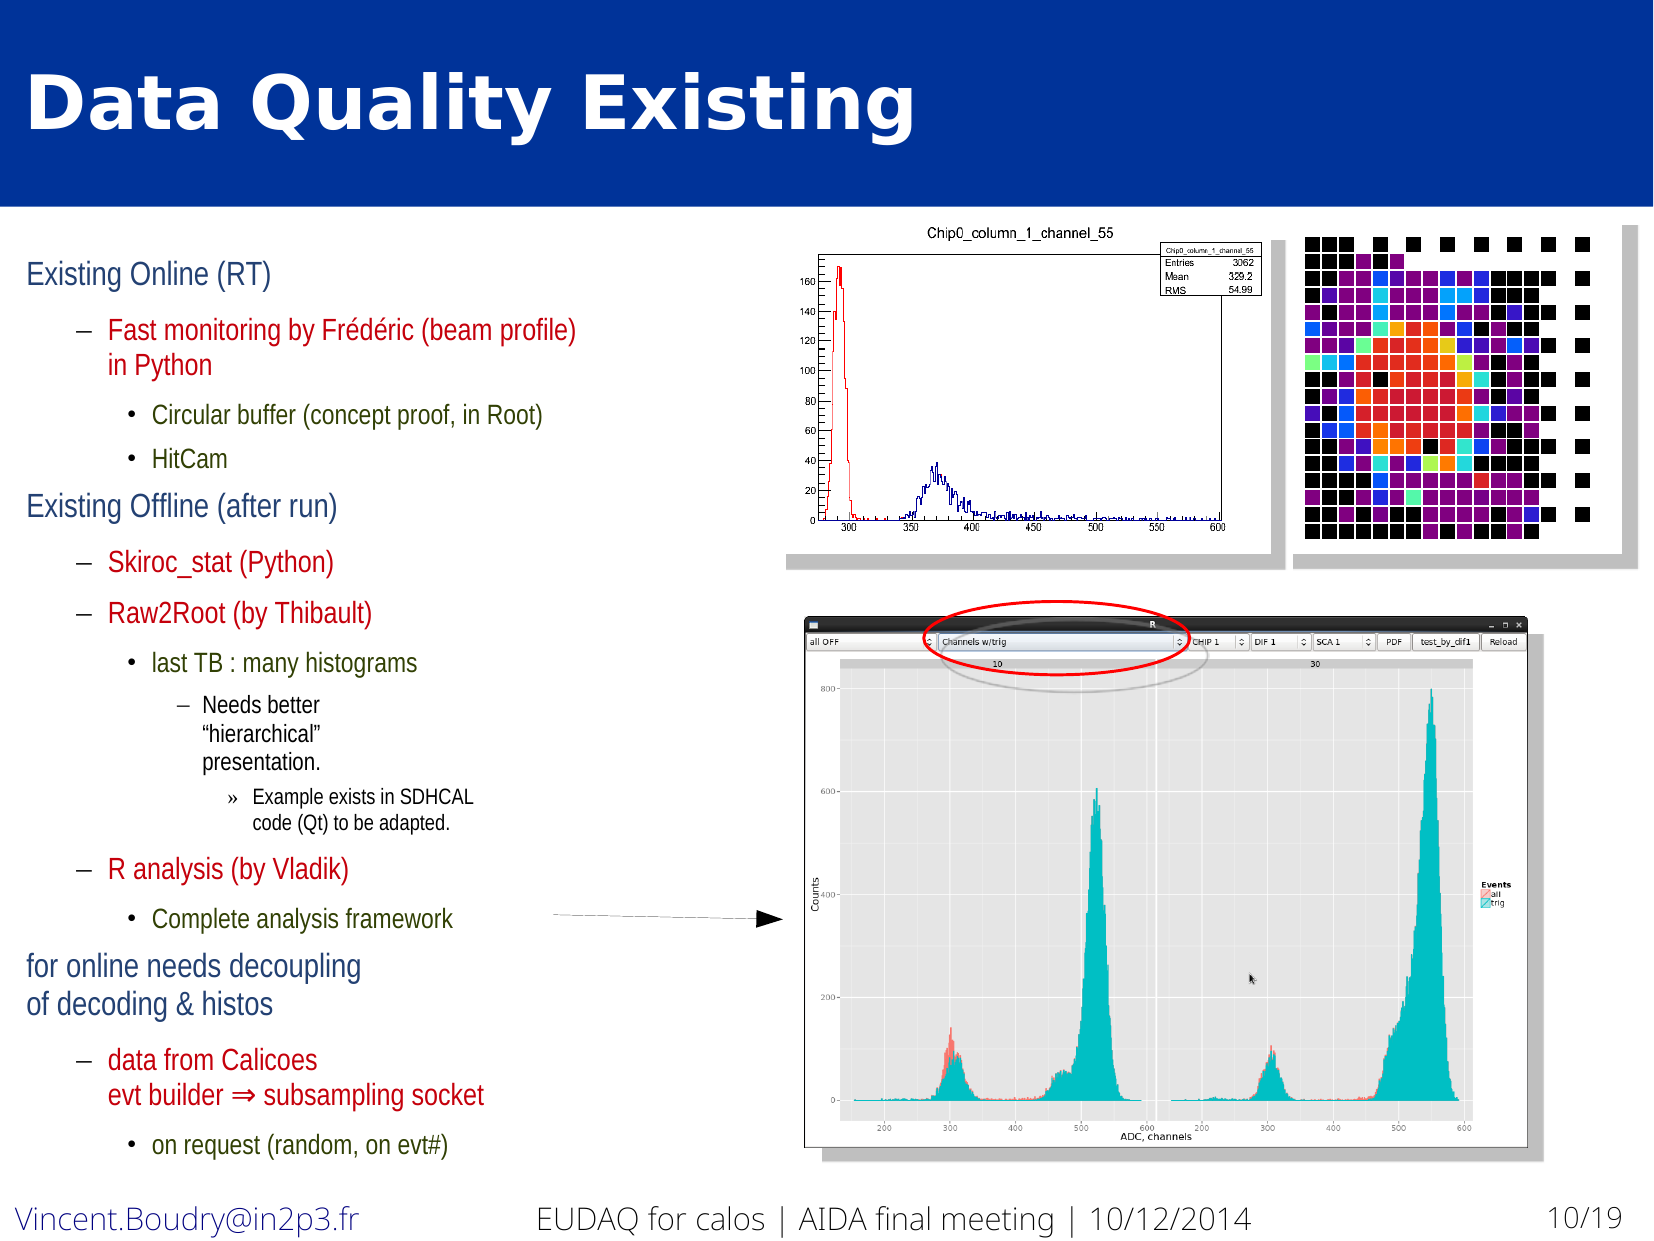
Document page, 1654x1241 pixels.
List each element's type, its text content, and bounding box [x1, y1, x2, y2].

picture [1275, 207, 1622, 554]
picture [926, 616, 1186, 652]
picture [804, 616, 1528, 1148]
picture [944, 621, 1187, 673]
picture [768, 222, 1271, 555]
picture [945, 641, 1205, 690]
title Data Quality Existing [24, 17, 1635, 191]
list Existing Online (RT) Fast monitoring by Frédéric (beam profile) in Python Circular buffer (concept proof, in Root) HitCam Existing Offline (after run) Skiroc_stat (Python) Raw2Root (by Thibault) last TB : many histograms Needs better “hierarchical” presentation. Example exists in SDHCAL code (Qt) to be adapted. R analysis (by Vladik) Complete analysis framework for online needs decoupling of decoding & histos data from Calicoes evt builder ⇒ subsampling socket on request (random, on evt#) [26, 254, 1631, 1166]
